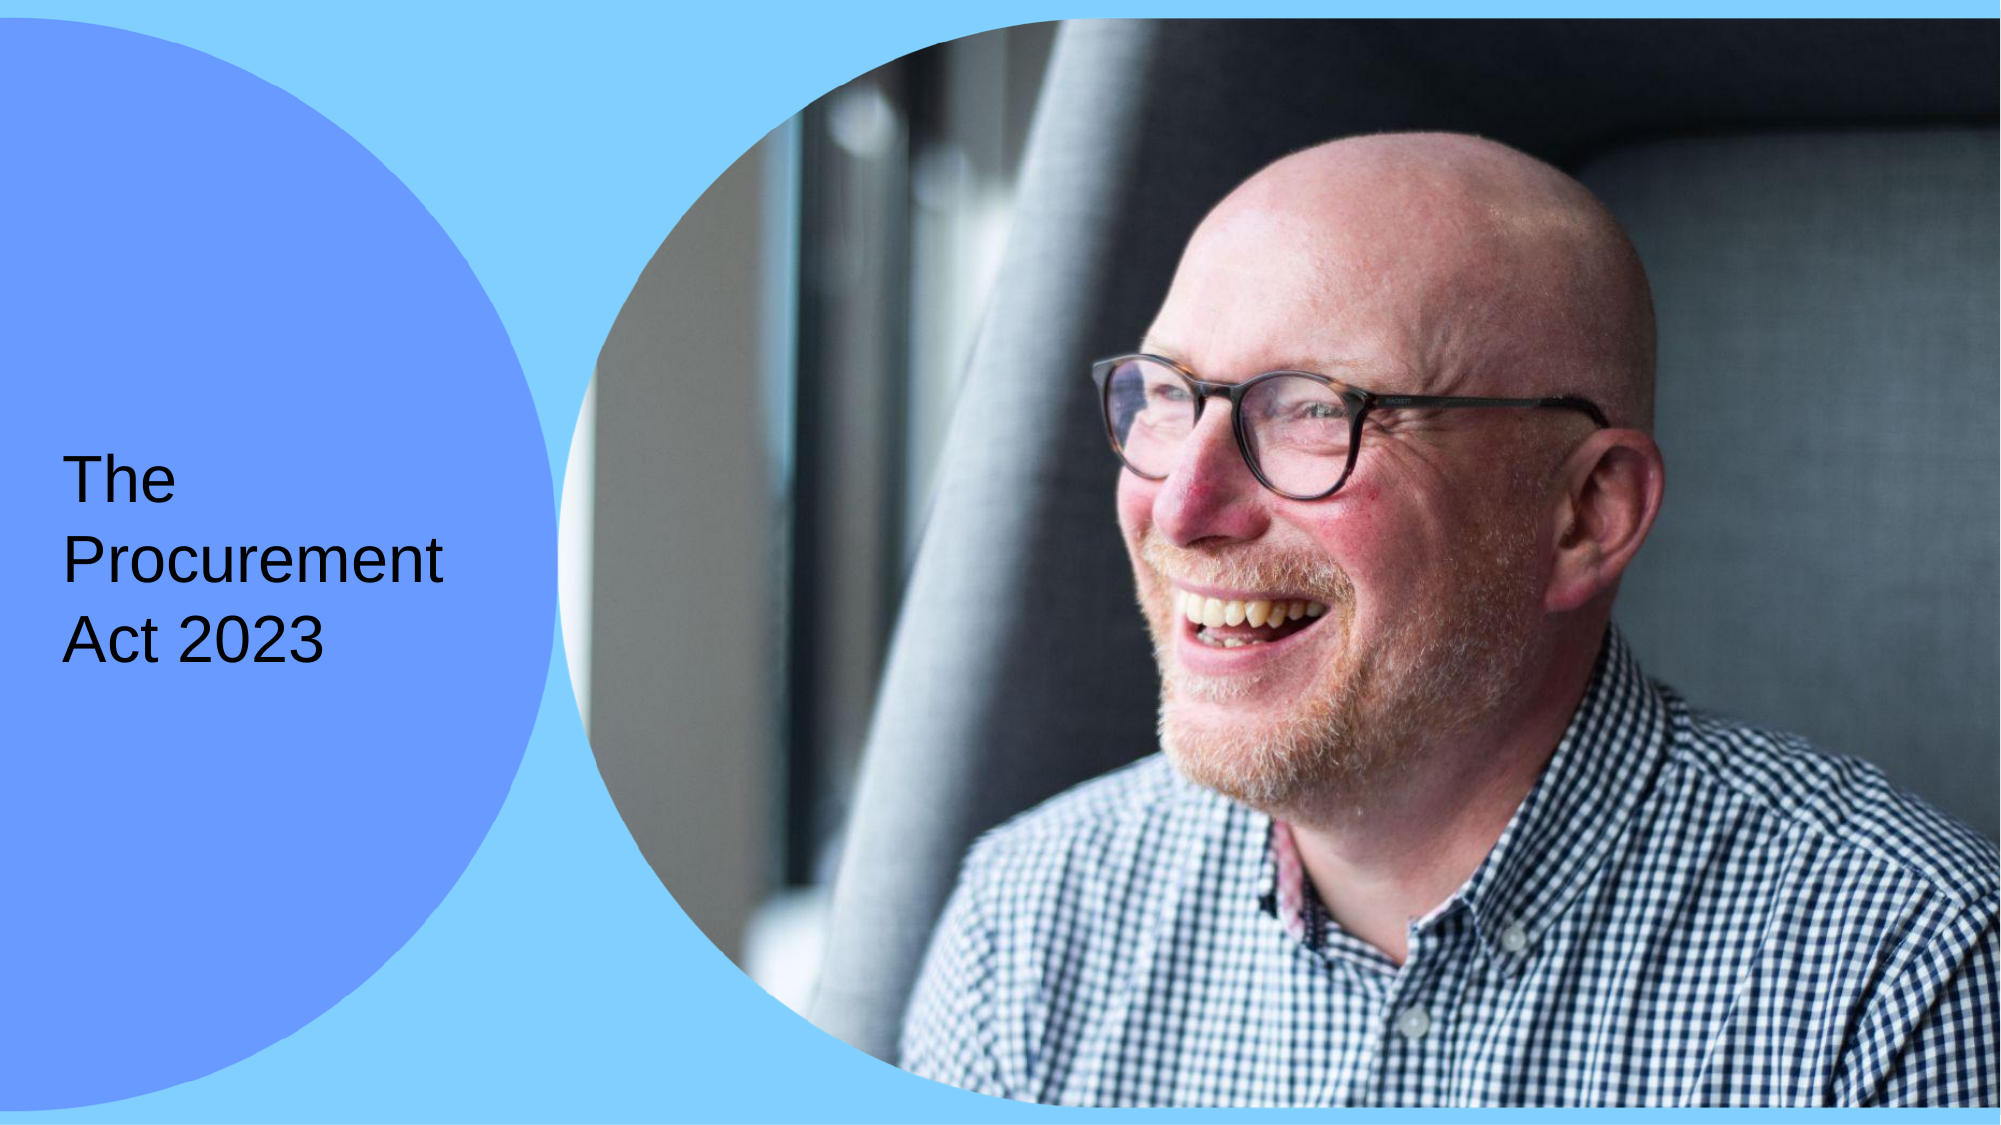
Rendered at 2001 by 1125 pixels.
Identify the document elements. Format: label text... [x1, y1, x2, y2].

title The Procurement Act 2023 [42, 405, 532, 706]
